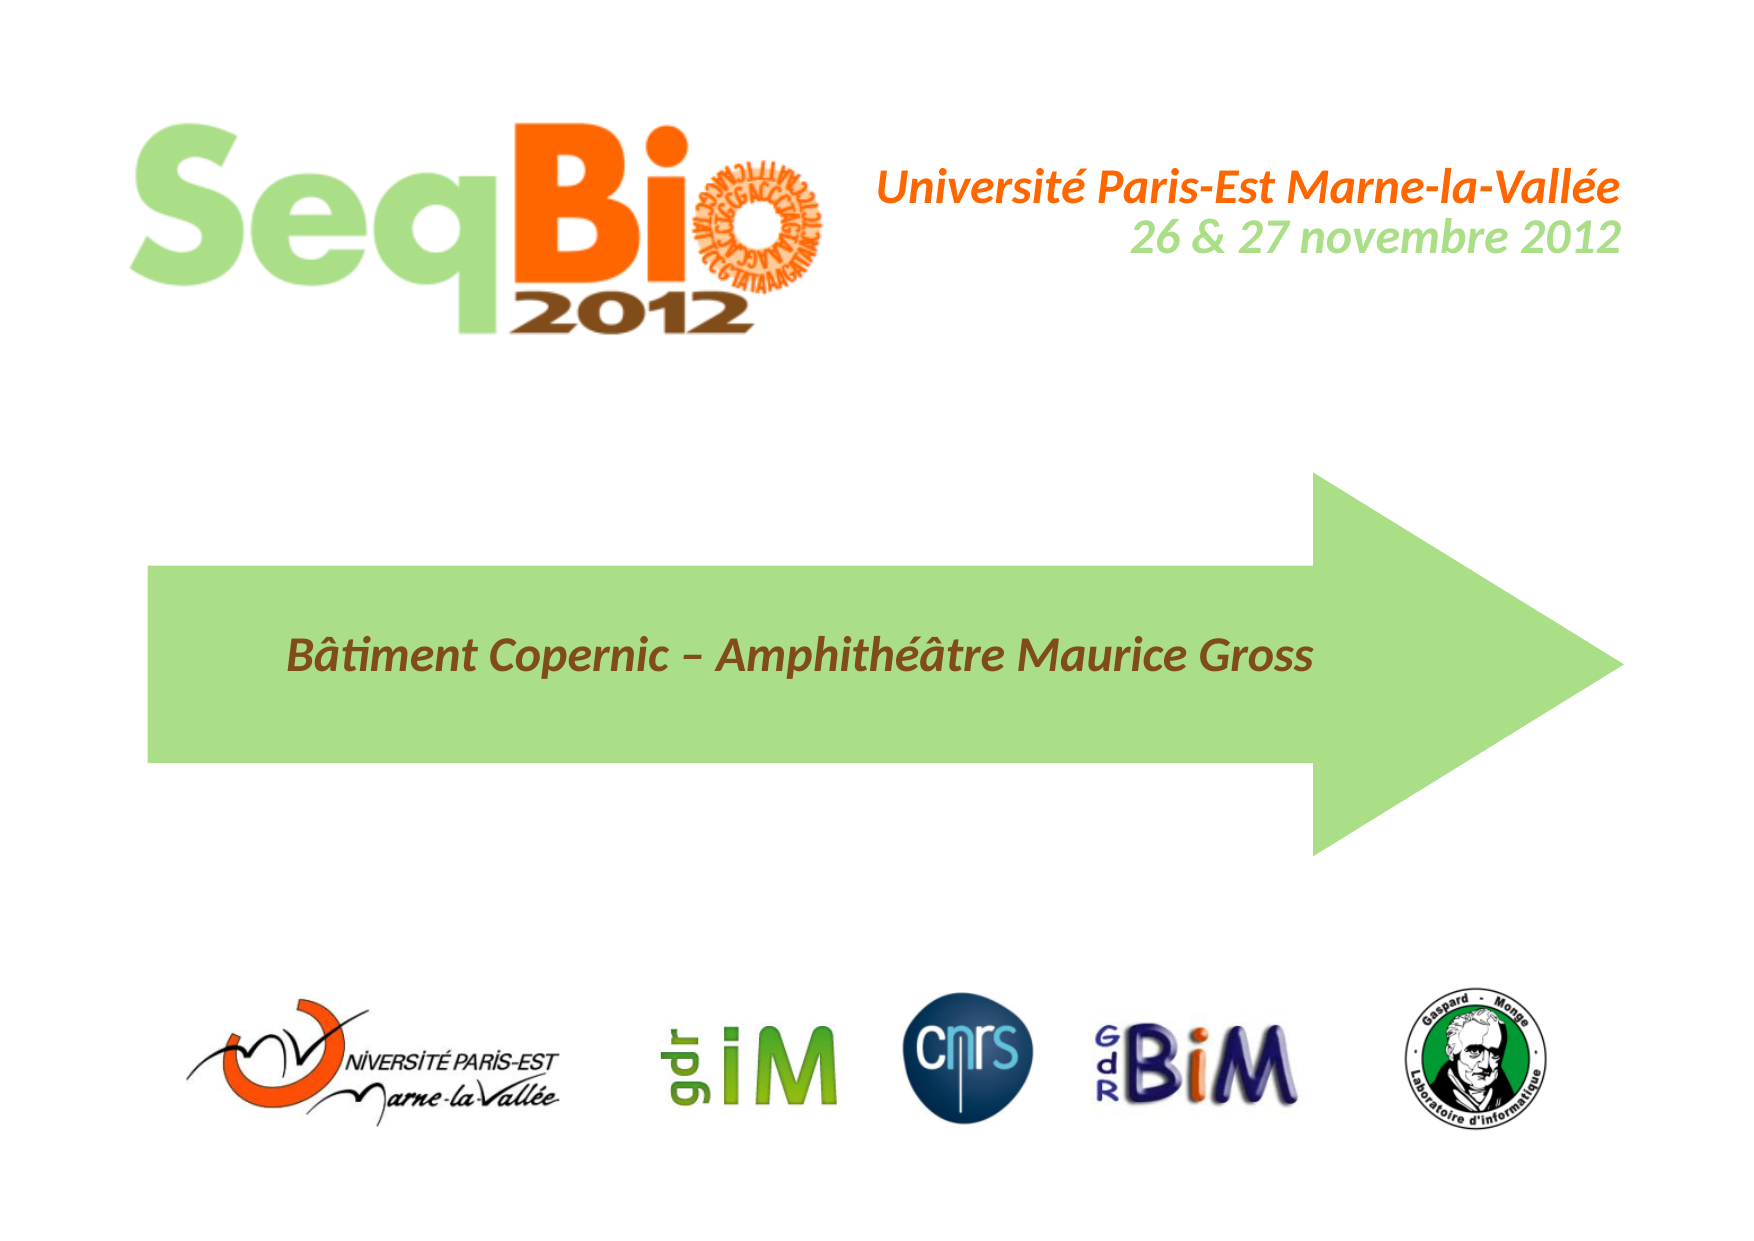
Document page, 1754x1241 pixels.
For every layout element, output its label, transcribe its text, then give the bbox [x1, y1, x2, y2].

text_box Bâtiment Copernic – Amphithéâtre Maurice Gross [271, 626, 1329, 703]
text_box [147, 472, 1625, 857]
picture [168, 974, 1586, 1162]
text_box Université Paris-Est Marne-la-Vallée 26 & 27 novembre 2012 [738, 158, 1636, 296]
picture [118, 118, 827, 340]
